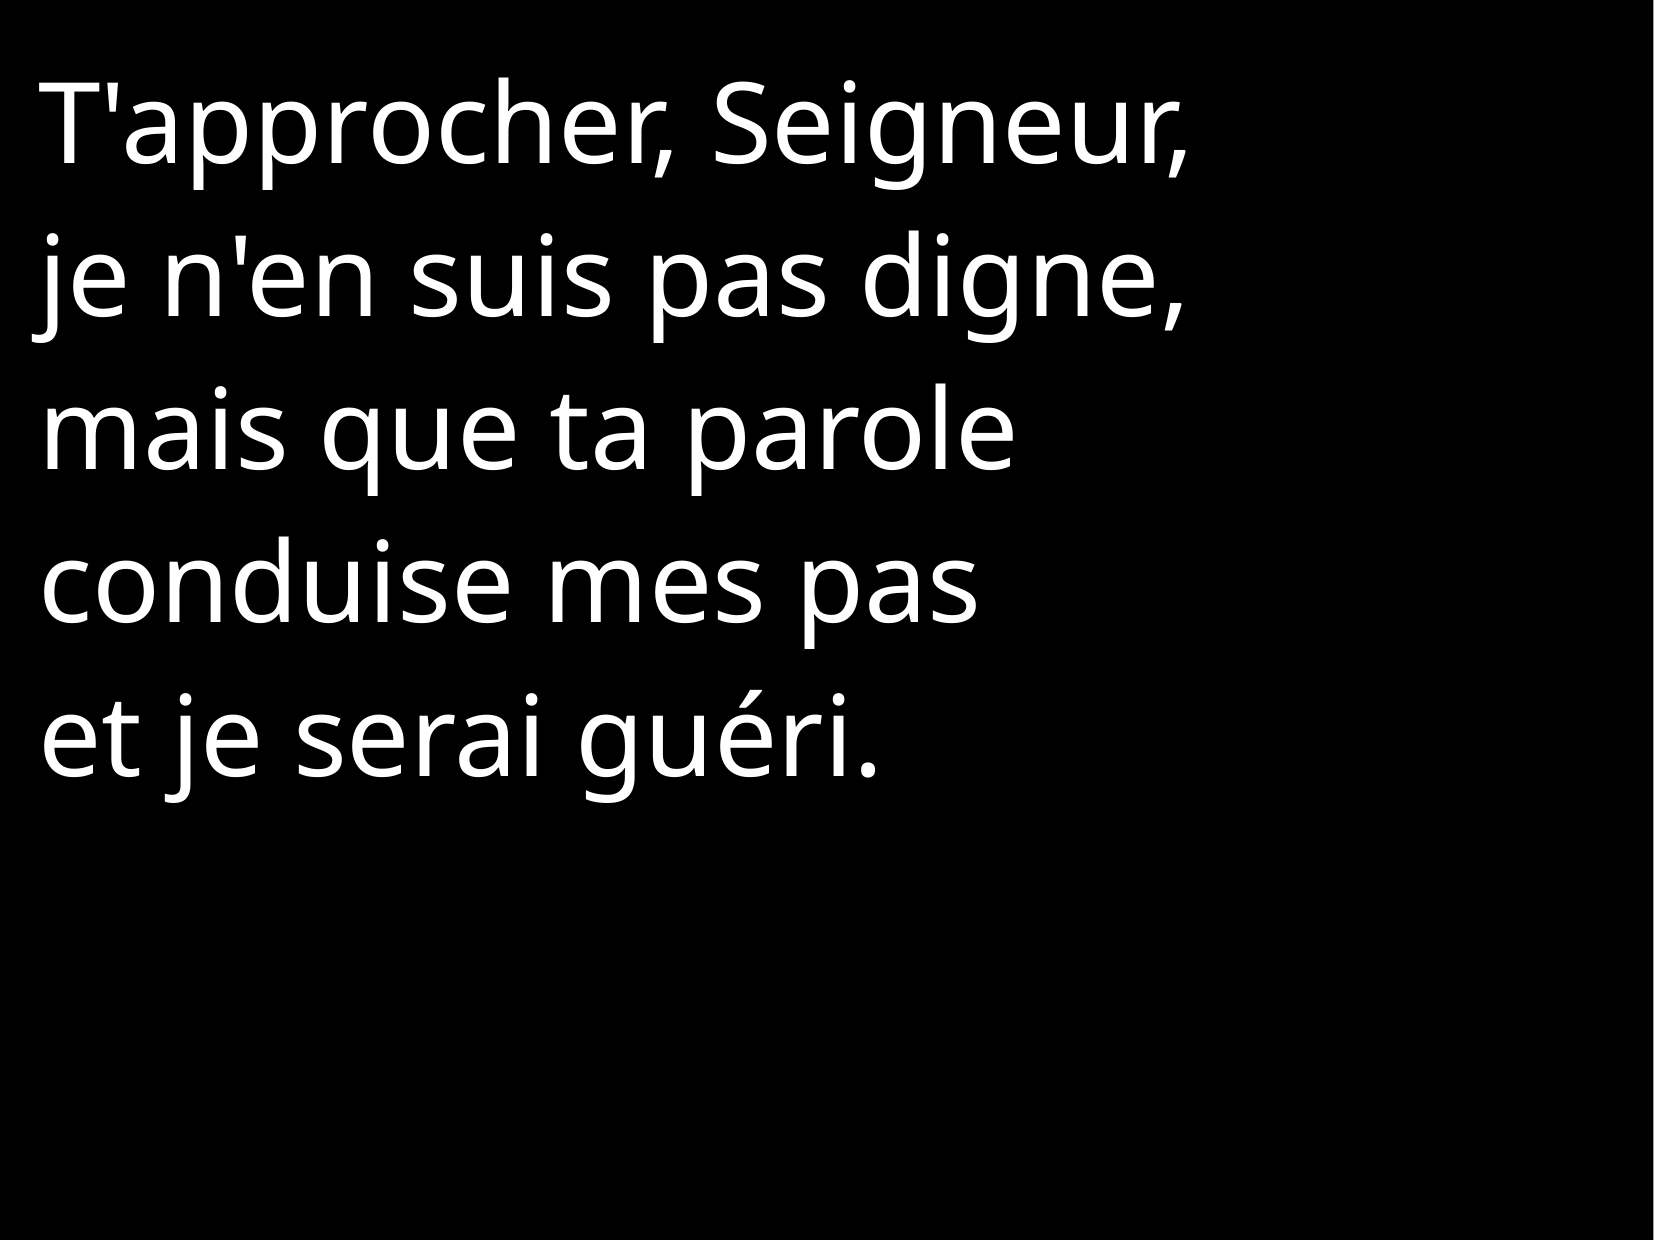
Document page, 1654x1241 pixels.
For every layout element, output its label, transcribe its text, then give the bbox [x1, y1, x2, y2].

text_box T'approcher, Seigneur, je n'en suis pas digne, mais que ta parole conduise mes pas et je serai guéri. [23, 35, 1630, 1205]
